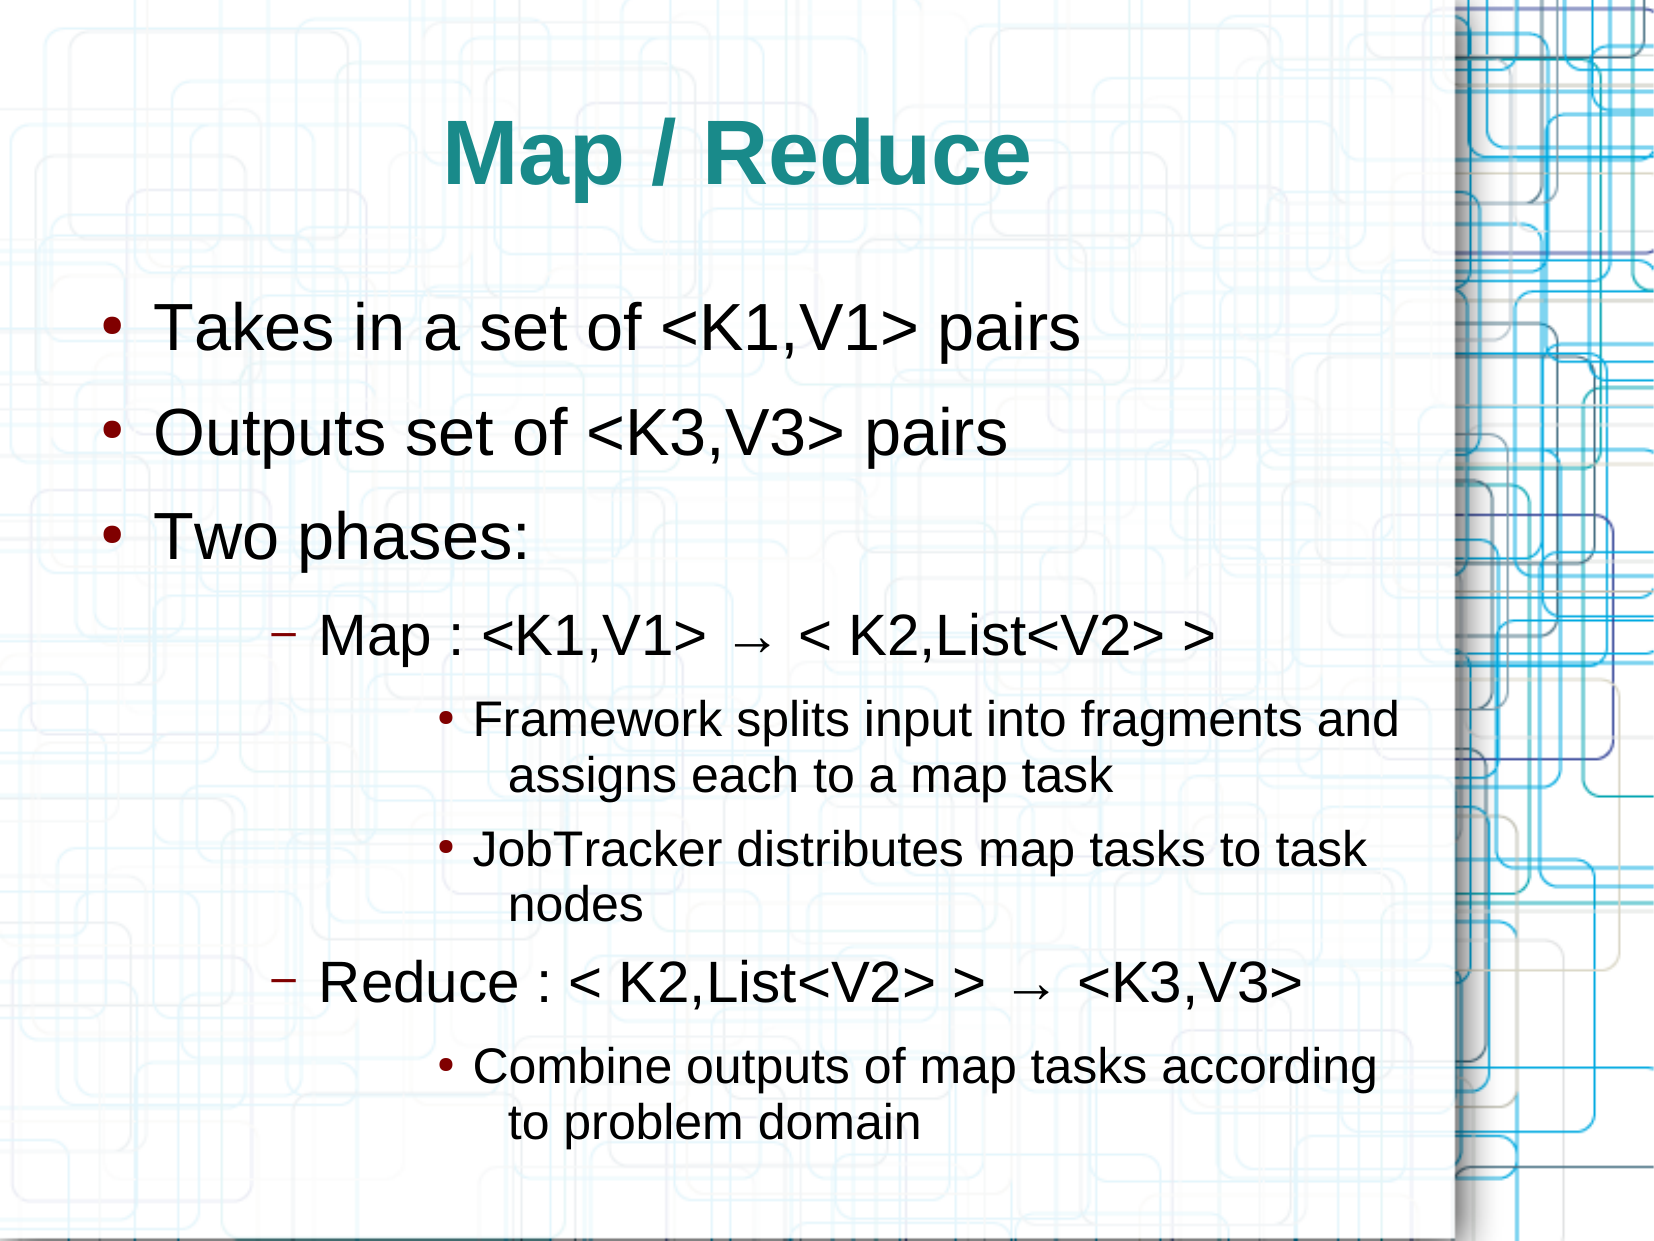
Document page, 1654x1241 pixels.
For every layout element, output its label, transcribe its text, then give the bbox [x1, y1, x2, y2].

picture [0, 0, 1654, 1241]
title Map / Reduce [59, 56, 1418, 250]
list Takes in a set of <K1,V1> pairs Outputs set of <K3,V3> pairs Two phases: Map : <K1,V1> → < K2,List<V2> > Framework splits input into fragments and assigns each to a map task JobTracker distributes map tasks to task nodes Reduce : < K2,List<V2> > → <K3,V3> Combine outputs of map tasks according to problem domain [82, 290, 1418, 1151]
